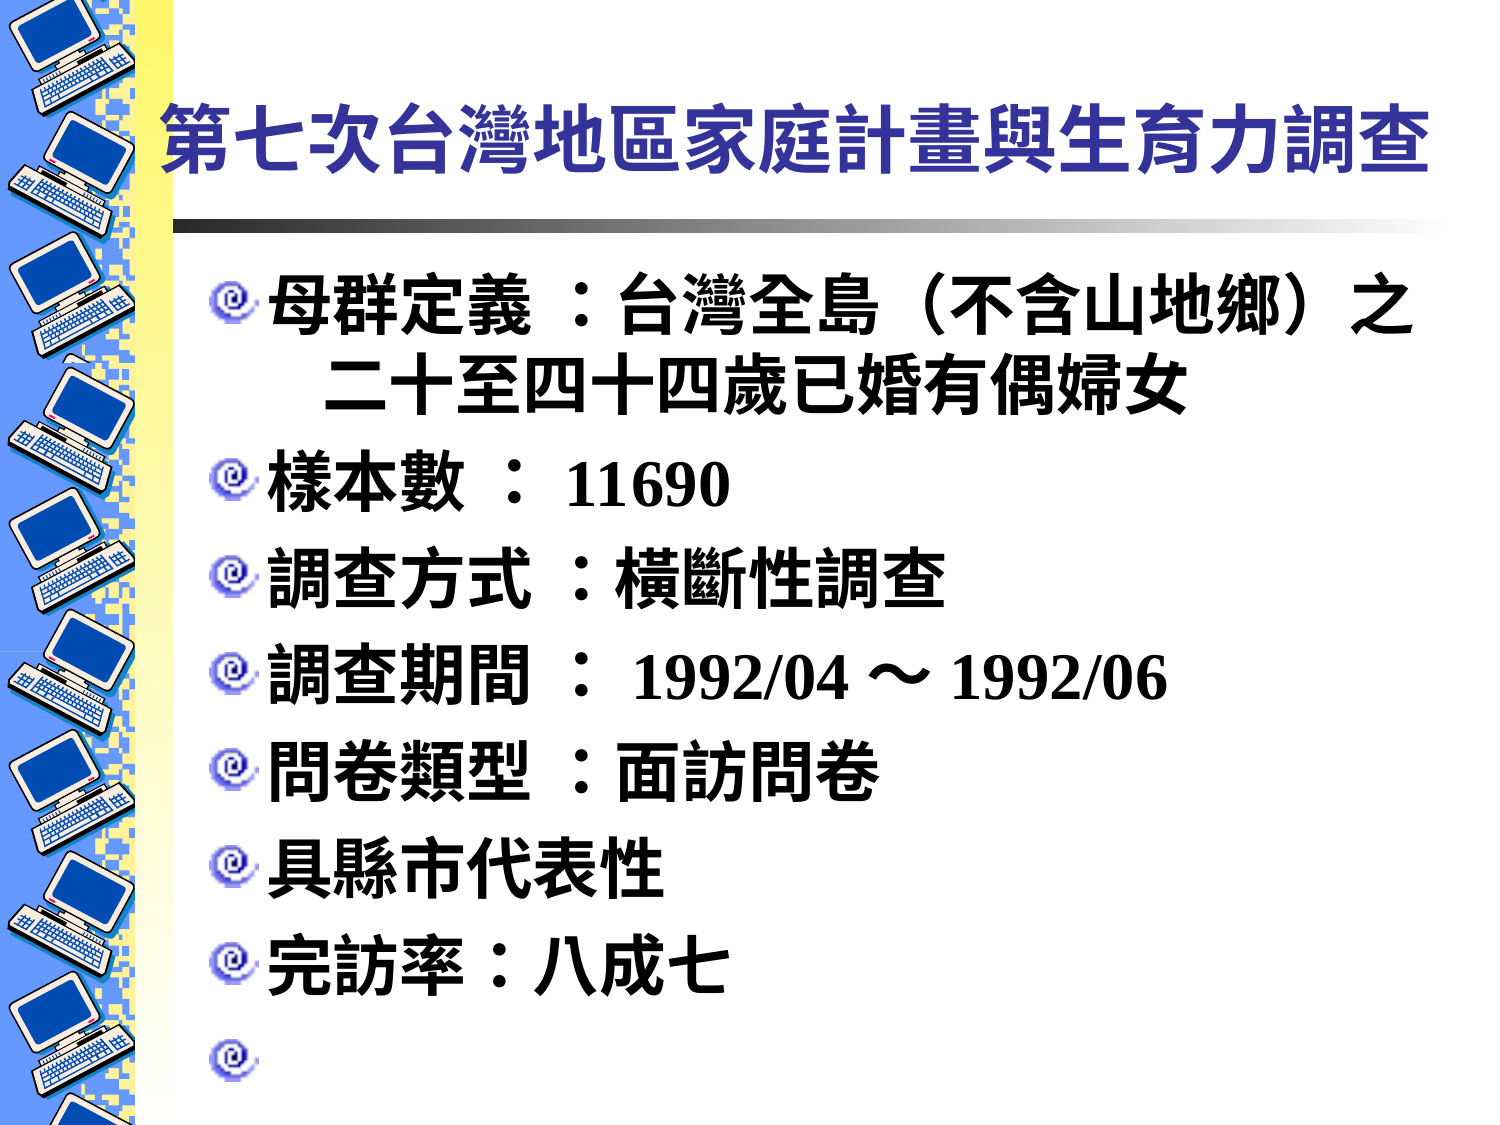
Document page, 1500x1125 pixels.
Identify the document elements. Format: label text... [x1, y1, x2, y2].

title 第七次台灣地區家庭計畫與生育力調查 [135, 66, 1474, 193]
list 母群定義 ：台灣全島（不含山地鄉）之二十至四十四歲已婚有偶婦女 樣本數 ：11690 調查方式 ：橫斷性調查 調查期間 ：1992/04～1992/06 問卷類型 ：面訪問卷 具縣市代表性 完訪率：八成七 [194, 255, 1470, 1066]
